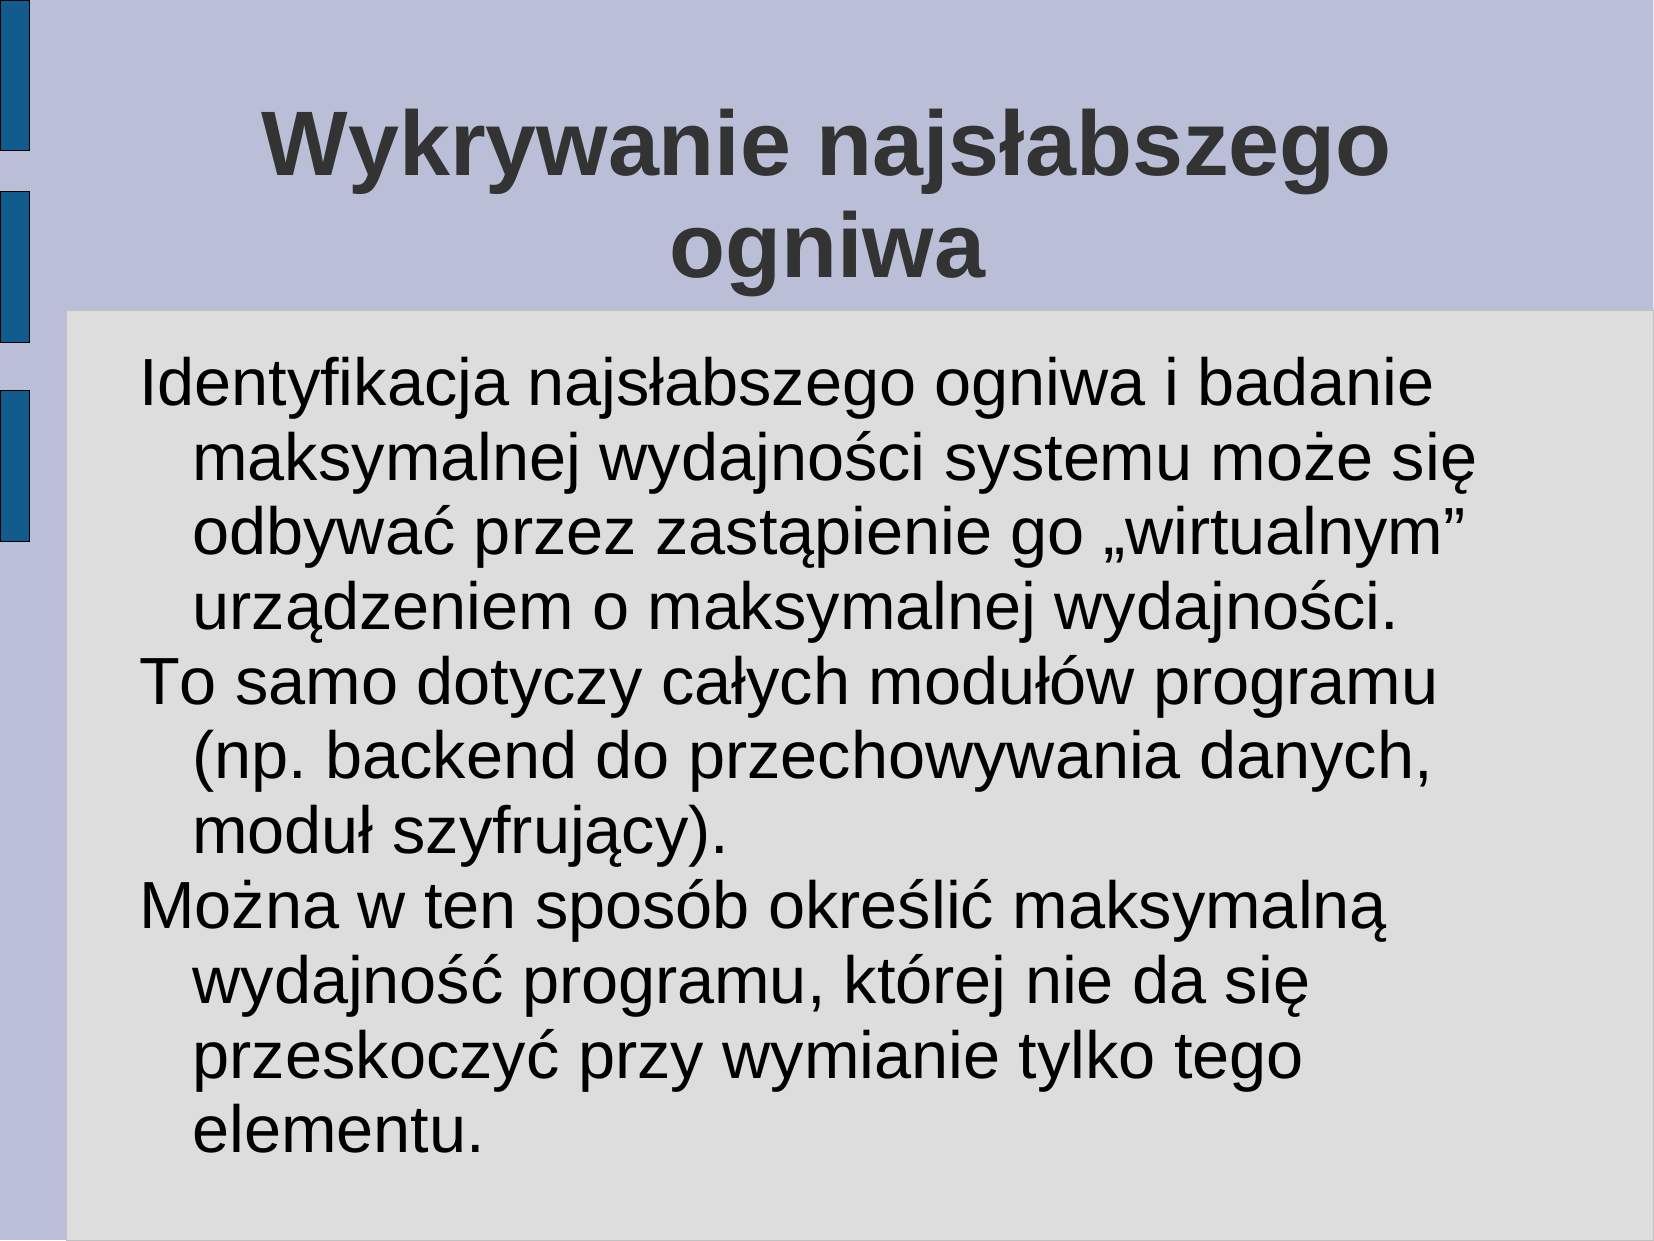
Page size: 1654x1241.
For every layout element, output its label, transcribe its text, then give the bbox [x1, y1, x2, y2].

title Wykrywanie najsłabszego ogniwa [121, 91, 1534, 299]
list Identyfikacja najsłabszego ogniwa i badanie maksymalnej wydajności systemu może się odbywać przez zastąpienie go „wirtualnym” urządzeniem o maksymalnej wydajności. To samo dotyczy całych modułów programu (np. backend do przechowywania danych, moduł szyfrujący). Można w ten sposób określić maksymalną wydajność programu, której nie da się przeskoczyć przy wymianie tylko tego elementu. [121, 344, 1534, 1178]
